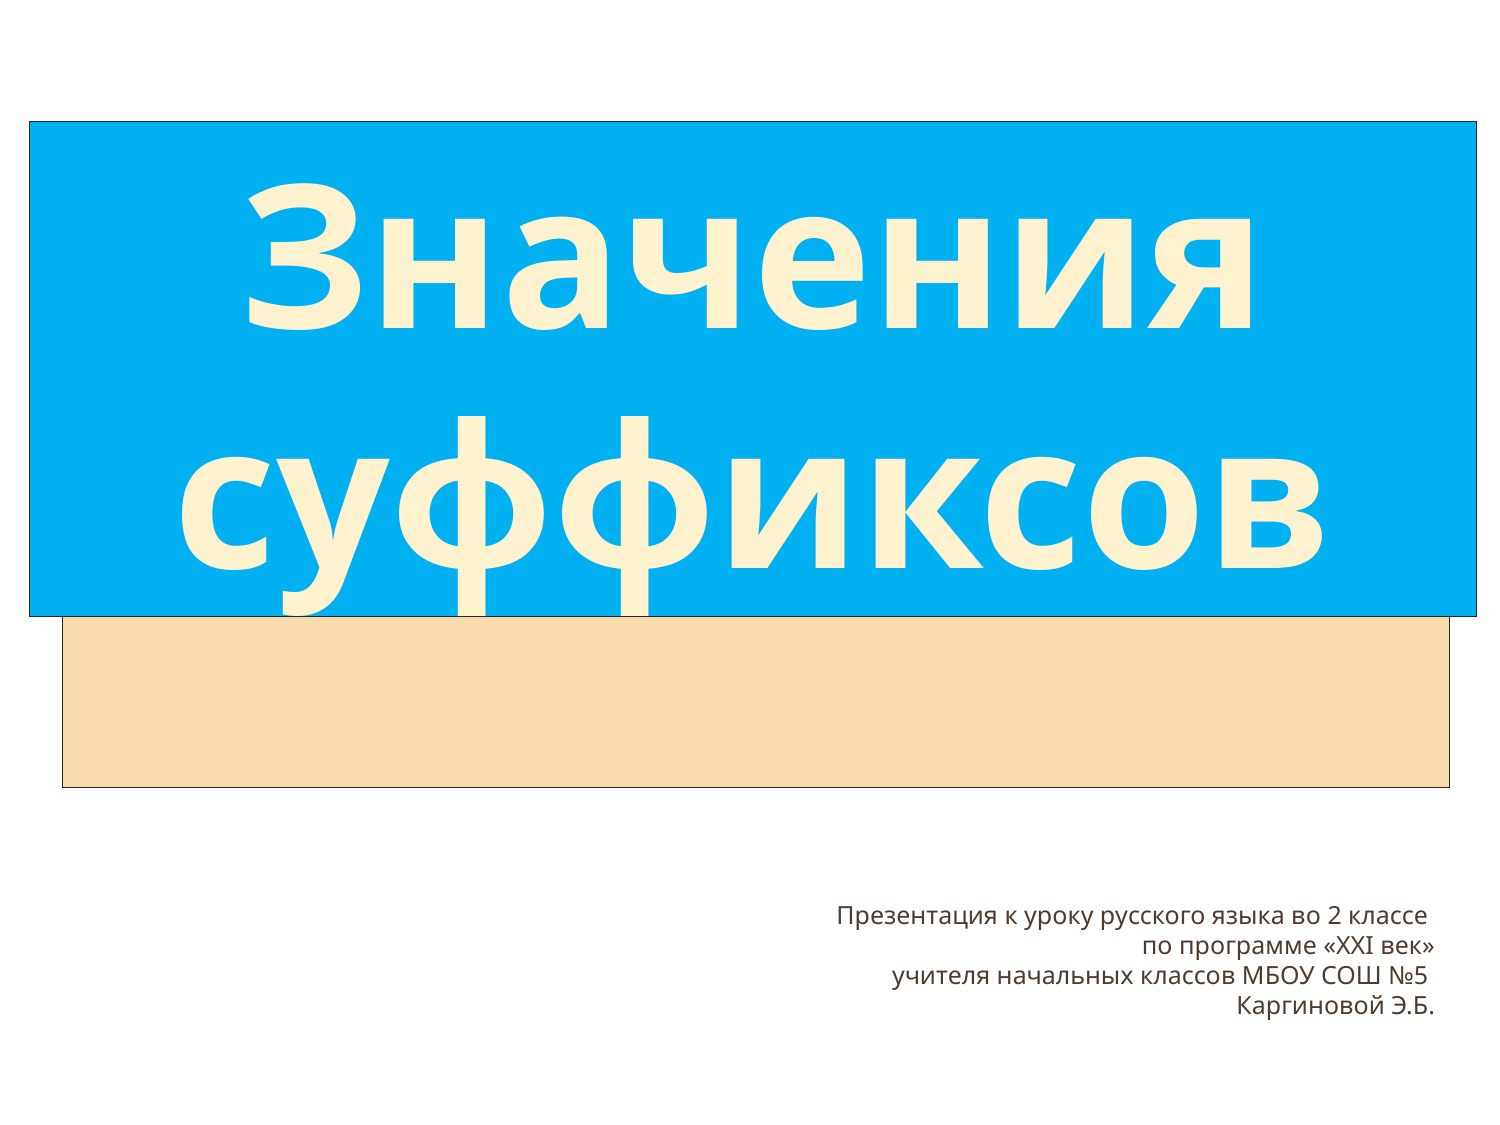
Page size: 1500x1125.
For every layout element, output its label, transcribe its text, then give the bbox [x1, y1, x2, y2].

text_box Значения суффиксов [29, 121, 1477, 617]
title Презентация к уроку русского языка во 2 классе по программе «XXI век» учителя начальных классов МБОУ СОШ №5 Каргиновой Э.Б. [679, 892, 1451, 1093]
subtitle [62, 617, 1450, 788]
